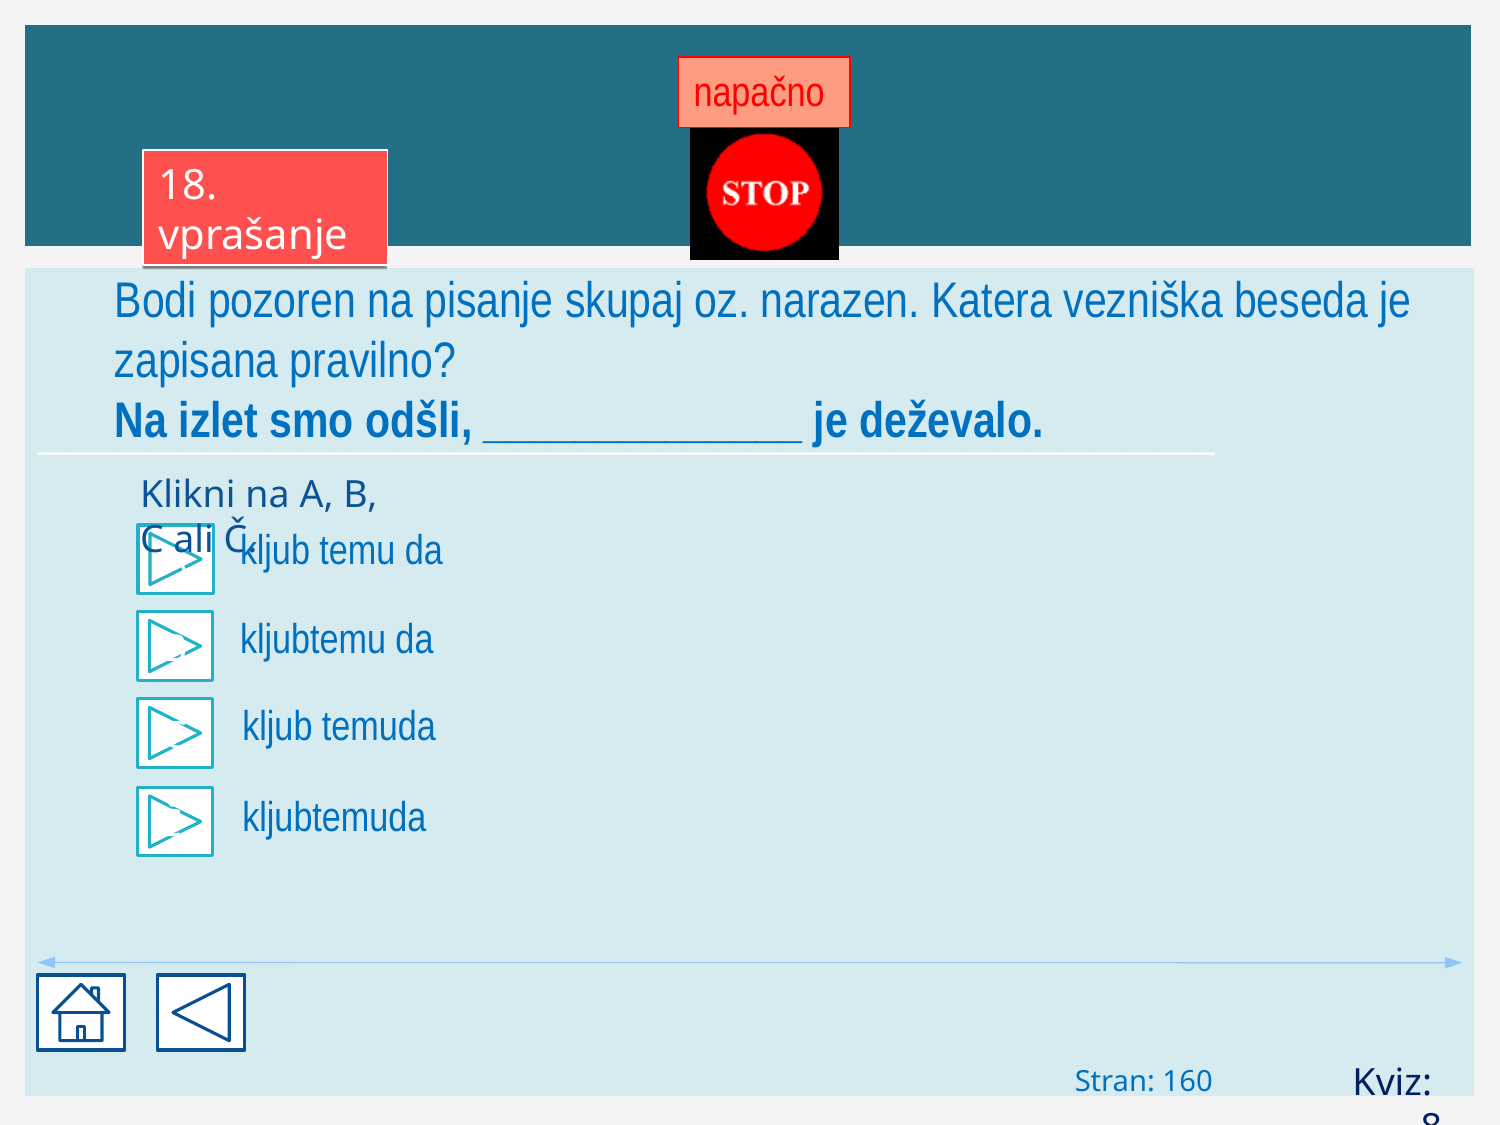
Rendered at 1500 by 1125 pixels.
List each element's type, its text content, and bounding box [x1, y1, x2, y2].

text_box kljubtemu da [224, 604, 1350, 670]
text_box Bodi pozoren na pisanje skupaj oz. narazen. Katera vezniška beseda je zapisana pravilno? Na izlet smo odšli, ______________ je deževalo. [99, 259, 1438, 457]
text_box C [137, 698, 213, 768]
picture [690, 128, 839, 260]
text_box Kviz: 8 [1337, 1050, 1475, 1111]
text_box 18. vprašanje [143, 149, 388, 216]
text_box kljub temuda [227, 691, 1353, 758]
text_box Č. [137, 787, 213, 856]
text_box [1426, 1116, 1435, 1124]
text_box kljubtemuda [227, 781, 1353, 848]
text_box napačno [678, 57, 850, 128]
text_box kljub temu da [225, 515, 1351, 581]
text_box Stran: 160 [975, 1055, 1313, 1106]
text_box B [137, 611, 213, 681]
text_box [0, 0, 1500, 1125]
text_box A [138, 524, 214, 594]
text_box ____________________________________________________________________________ [22, 404, 1488, 466]
text_box Klikni na A, B, C ali Č. [125, 466, 413, 524]
